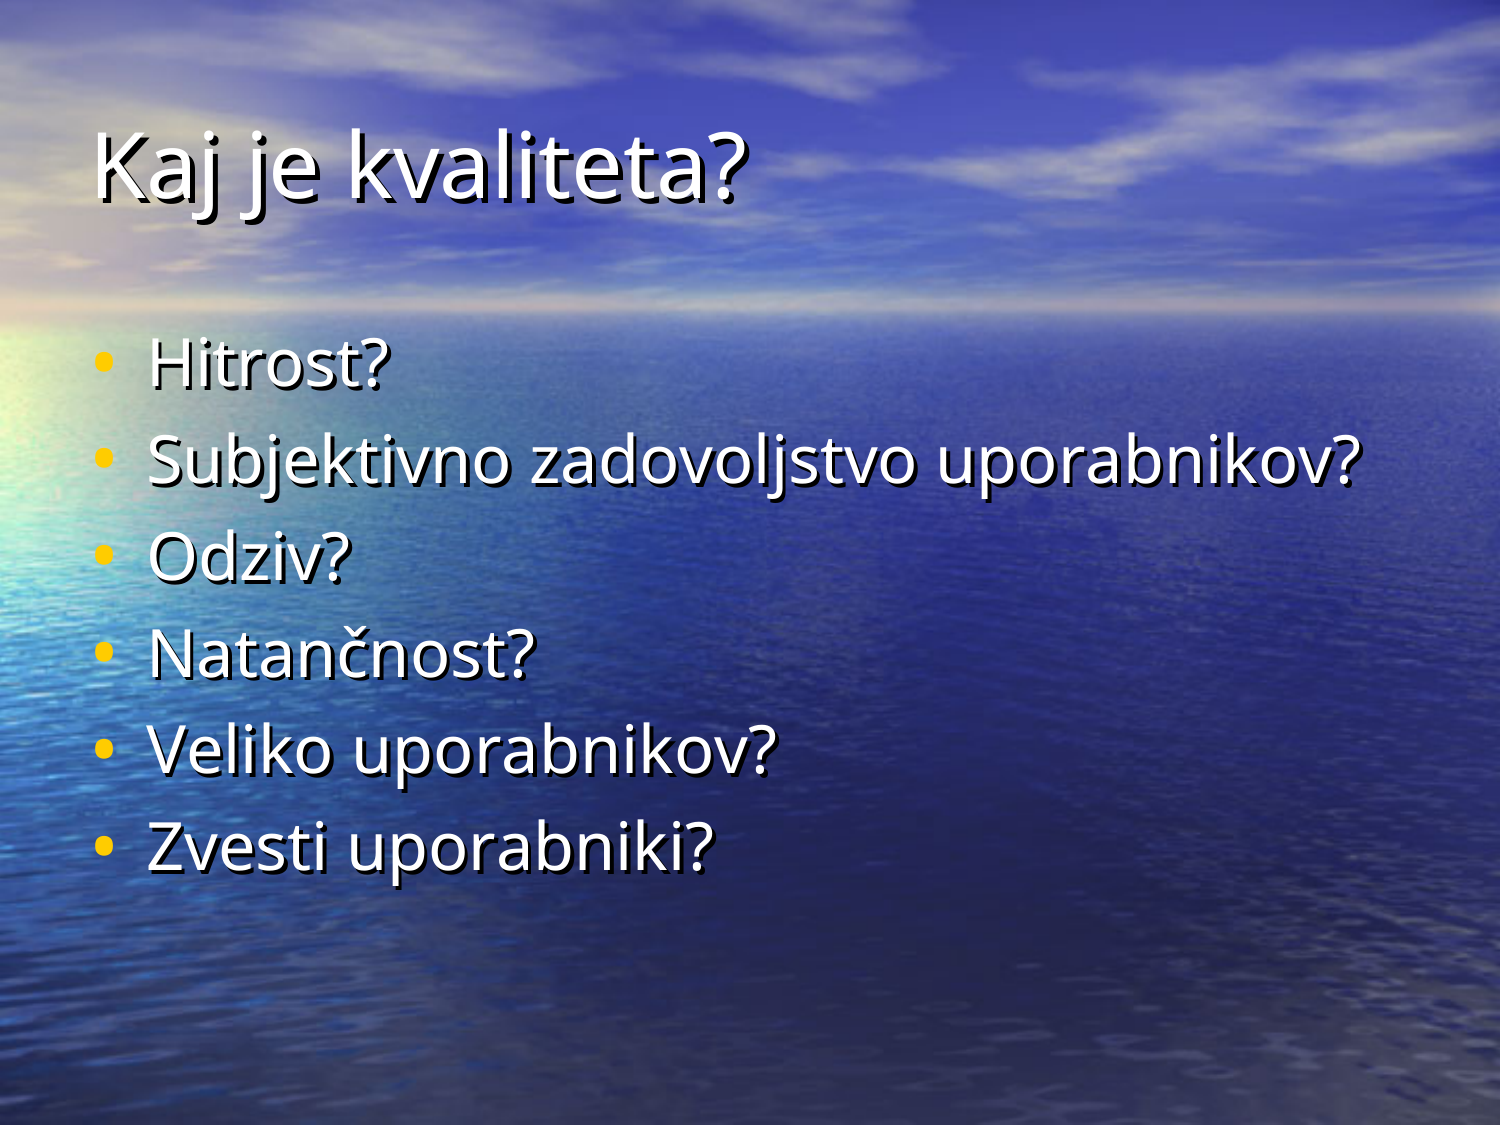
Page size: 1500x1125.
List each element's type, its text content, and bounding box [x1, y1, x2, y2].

picture [0, 0, 1500, 1125]
list Hitrost? Subjektivno zadovoljstvo uporabnikov? Odziv? Natančnost? Veliko uporabnikov? Zvesti uporabniki? [75, 312, 1426, 1008]
title Kaj je kvaliteta? [75, 47, 1426, 276]
